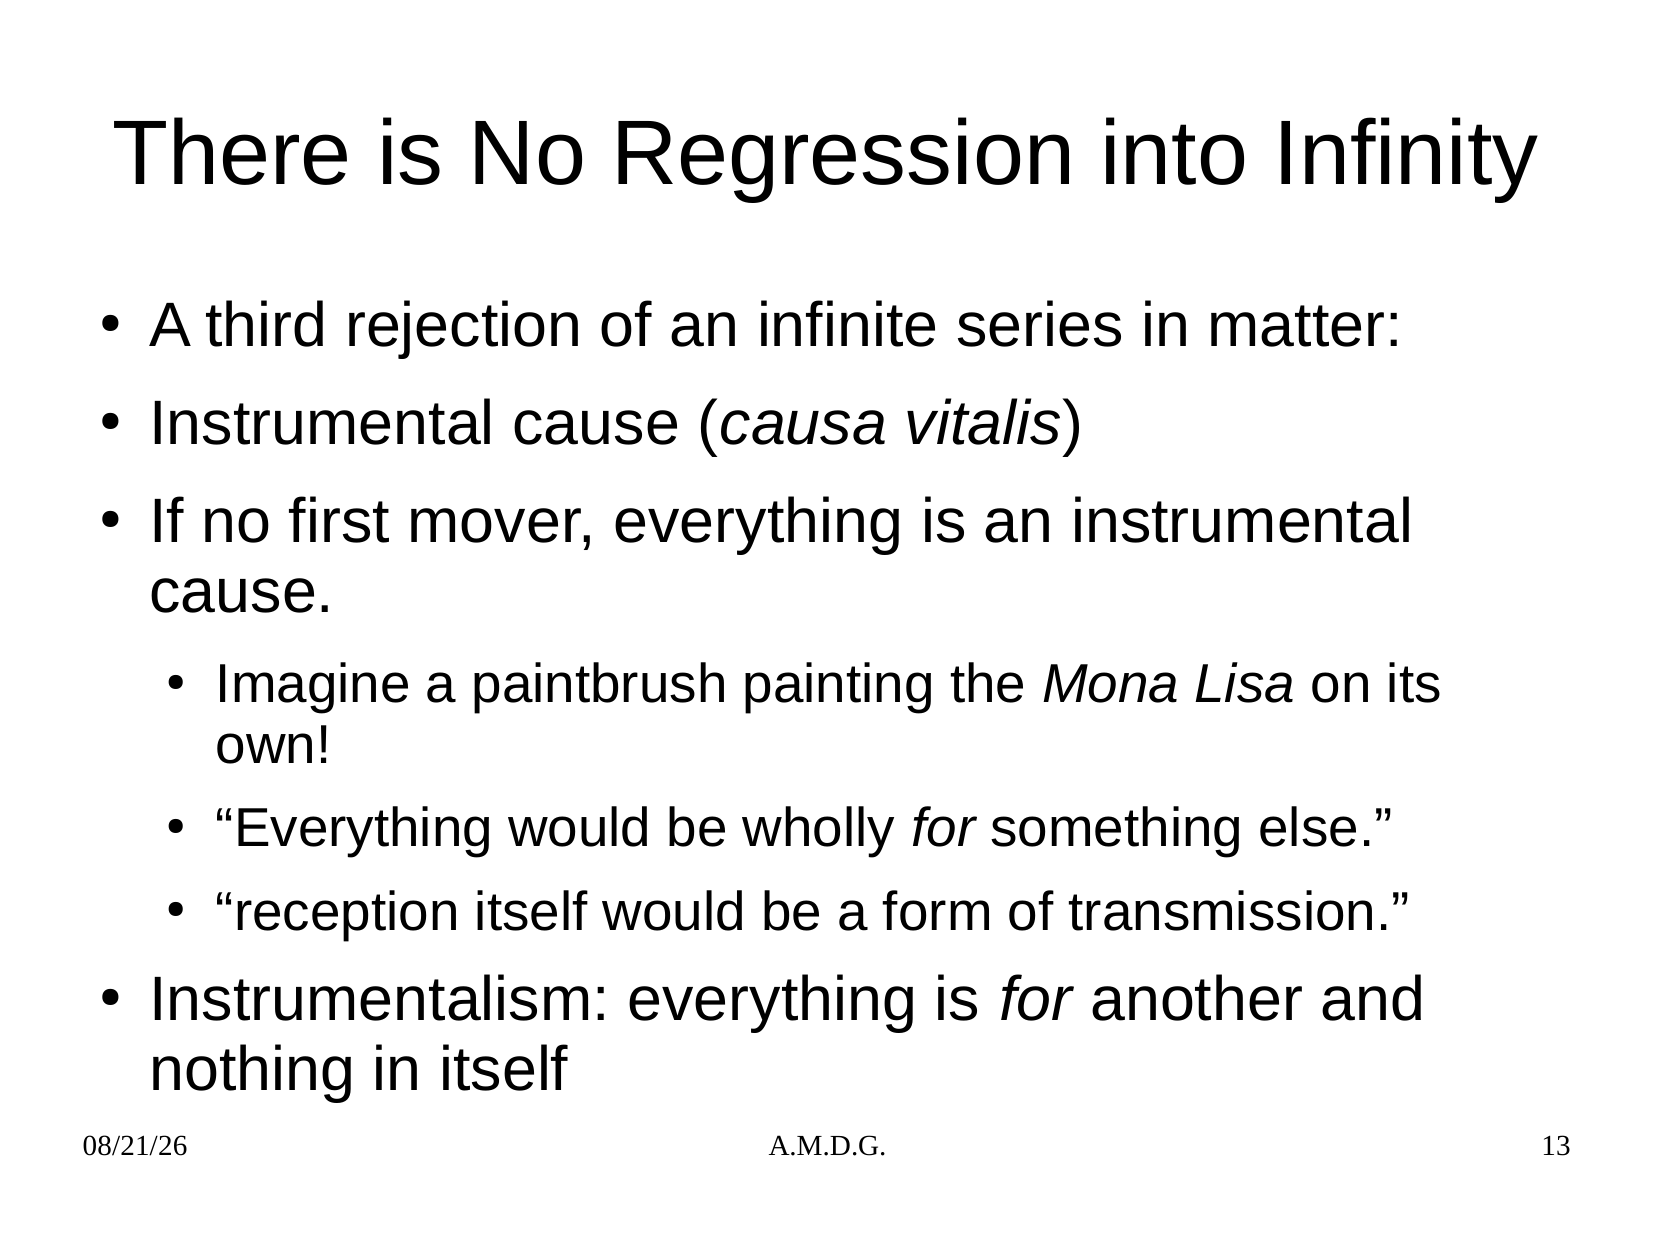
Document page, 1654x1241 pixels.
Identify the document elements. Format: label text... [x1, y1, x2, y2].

list A third rejection of an infinite series in matter: Instrumental cause (causa vitalis) If no first mover, everything is an instrumental cause. Imagine a paintbrush painting the Mona Lisa on its own! “Everything would be wholly for something else.” “reception itself would be a form of transmission.” Instrumentalism: everything is for another and nothing in itself [82, 290, 1571, 1109]
title There is No Regression into Infinity [82, 49, 1571, 257]
